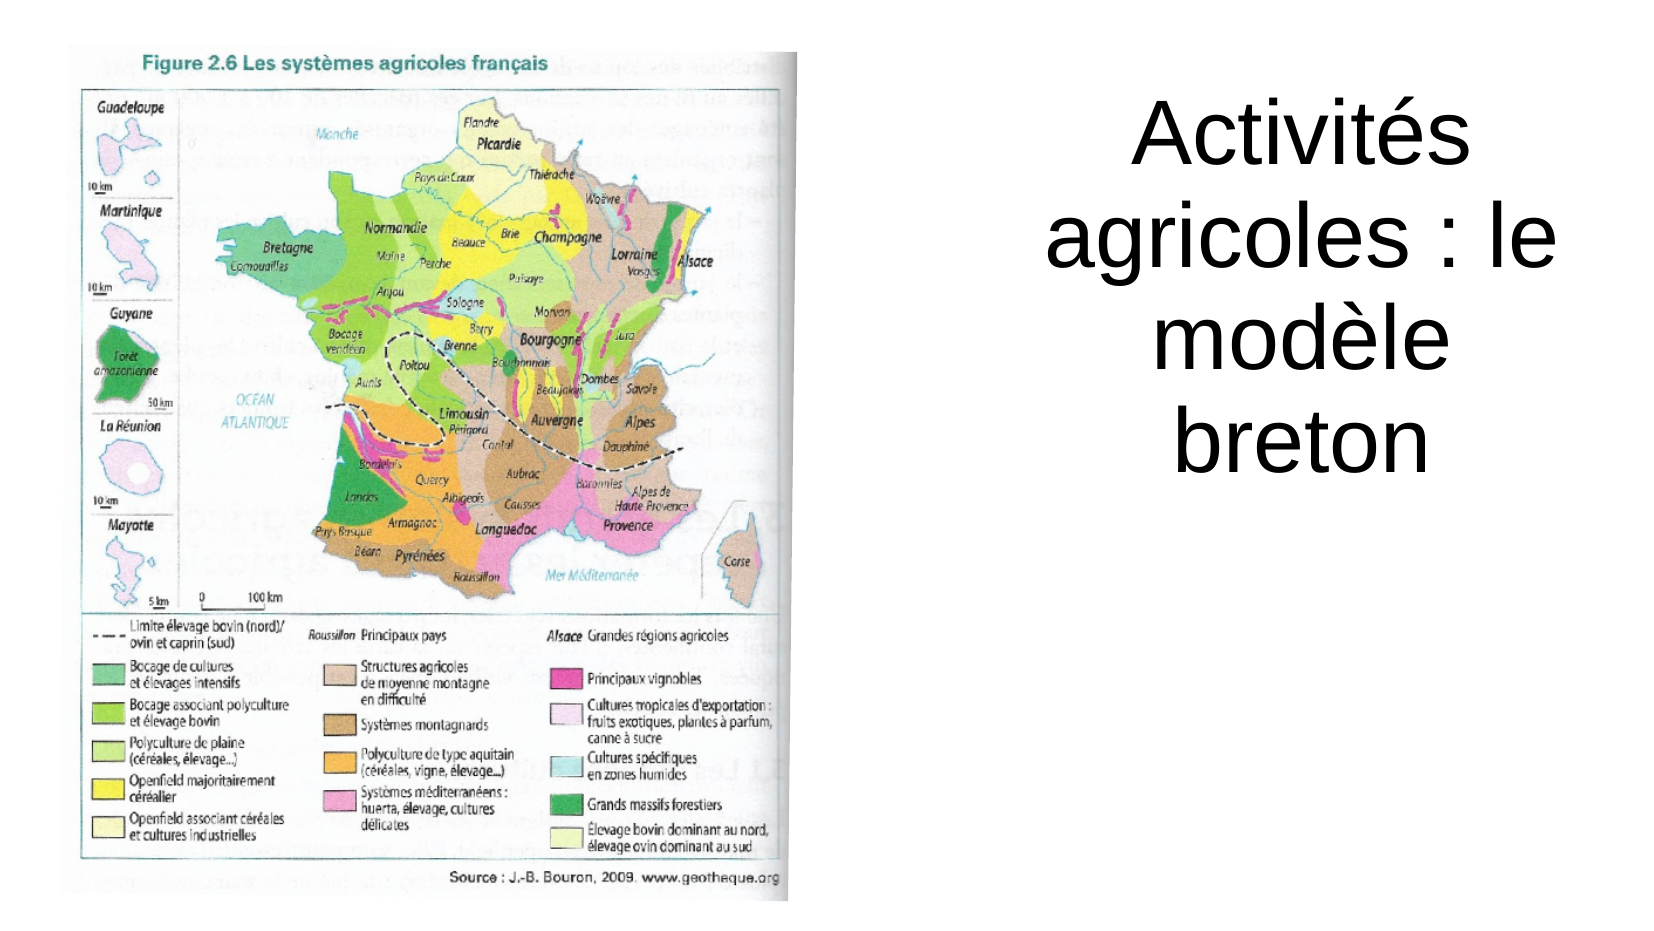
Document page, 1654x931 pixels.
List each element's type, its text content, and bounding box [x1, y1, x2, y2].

picture [59, 43, 798, 902]
title Activités agricoles : le modèle breton [1033, 12, 1571, 562]
